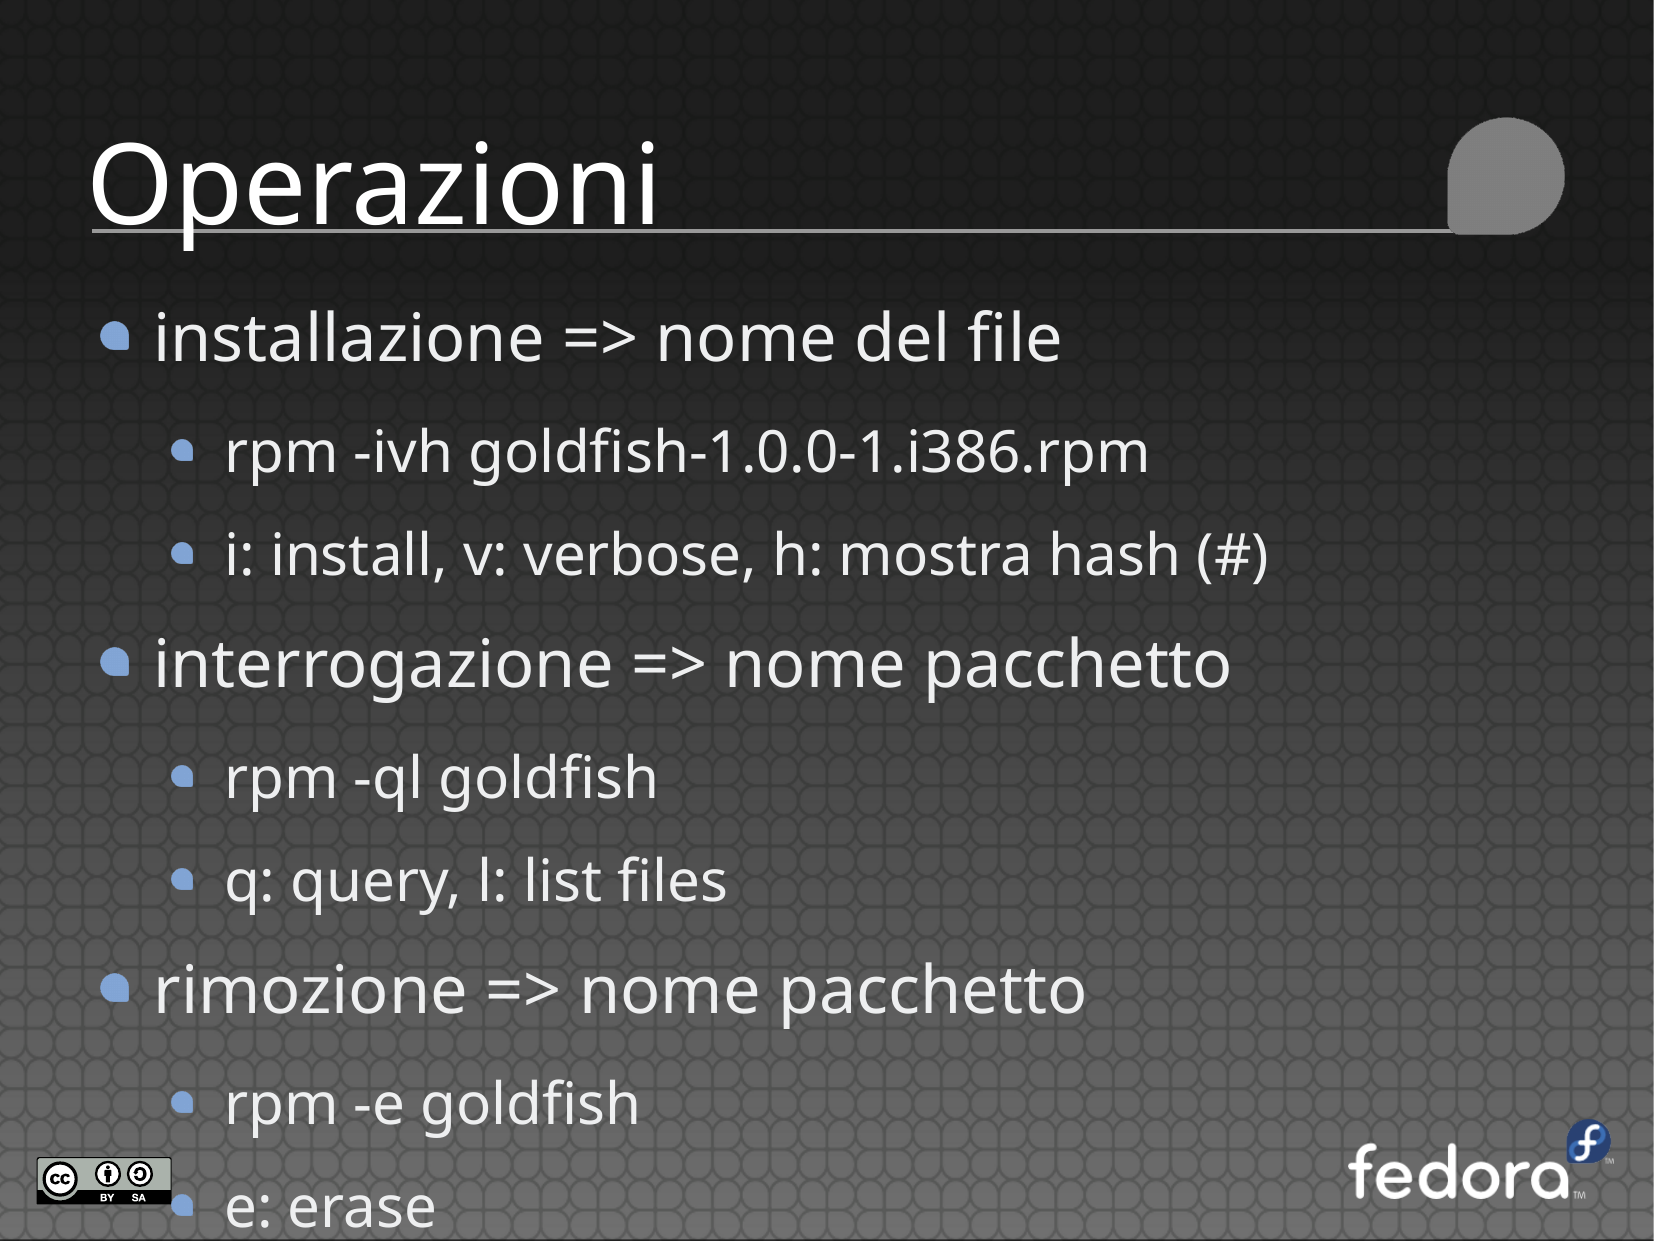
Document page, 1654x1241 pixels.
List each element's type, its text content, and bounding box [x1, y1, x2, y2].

list installazione => nome del file rpm -ivh goldfish-1.0.0-1.i386.rpm i: install, v: verbose, h: mostra hash (#) interrogazione => nome pacchetto rpm -ql goldfish q: query, l: list files rimozione => nome pacchetto rpm -e goldfish e: erase [82, 290, 1571, 1137]
title Operazioni [86, 112, 1576, 249]
picture [0, 0, 1654, 1241]
